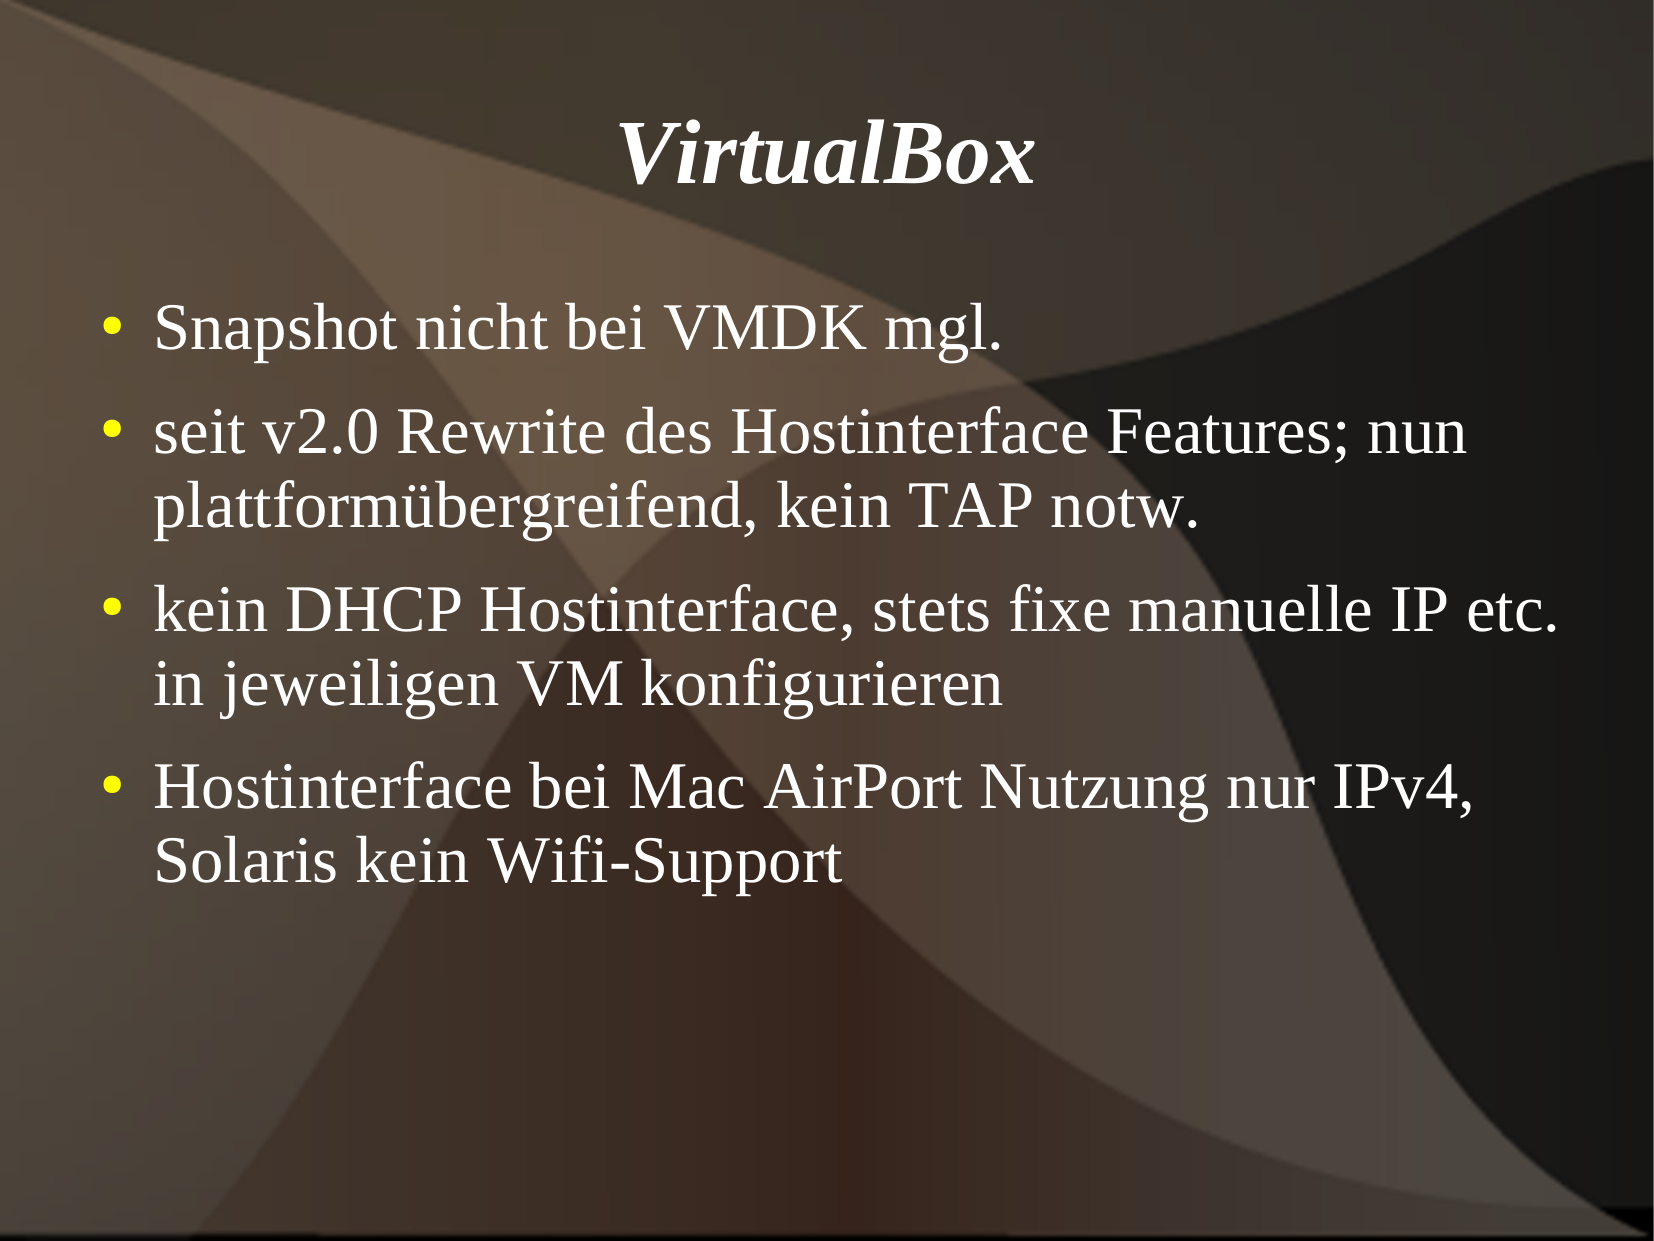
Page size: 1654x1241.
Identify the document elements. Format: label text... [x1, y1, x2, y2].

title VirtualBox [82, 49, 1571, 257]
list Snapshot nicht bei VMDK mgl. seit v2.0 Rewrite des Hostinterface Features; nun plattformübergreifend, kein TAP notw. kein DHCP Hostinterface, stets fixe manuelle IP etc. in jeweiligen VM konfigurieren Hostinterface bei Mac AirPort Nutzung nur IPv4, Solaris kein Wifi-Support [82, 290, 1571, 1094]
picture [0, 0, 1654, 1241]
